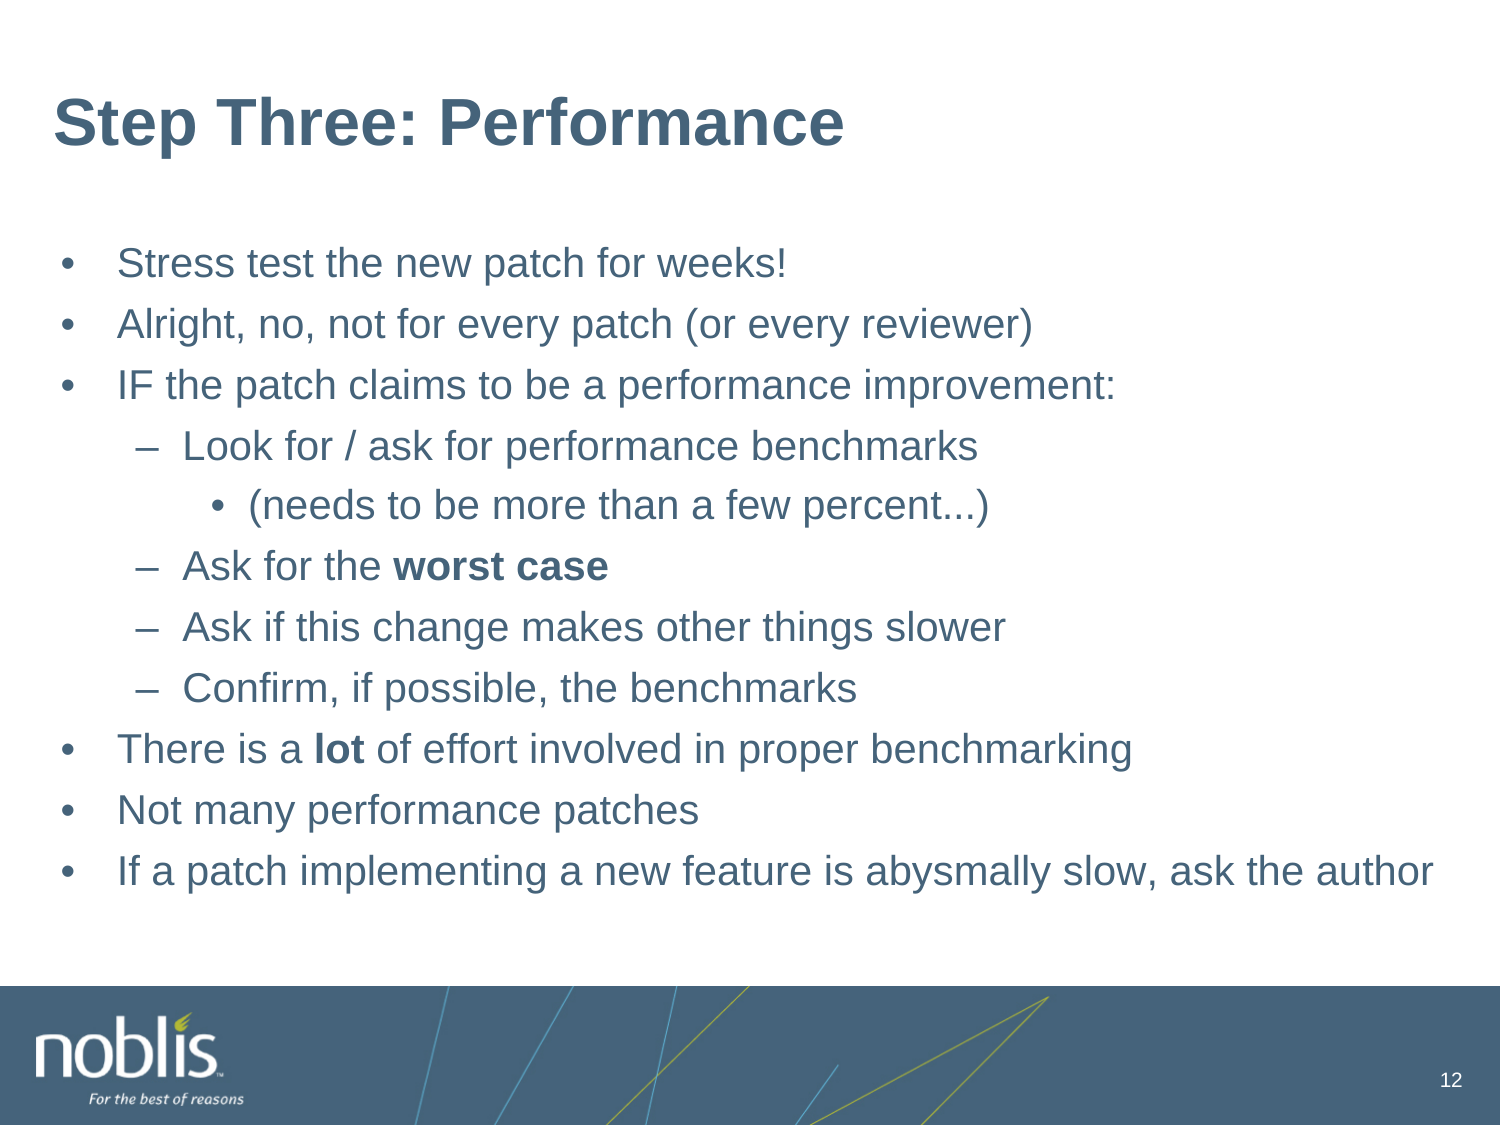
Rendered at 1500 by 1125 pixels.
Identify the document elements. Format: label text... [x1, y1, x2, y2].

picture [0, 986, 1500, 1125]
list Stress test the new patch for weeks! Alright, no, not for every patch (or every reviewer) IF the patch claims to be a performance improvement: Look for / ask for performance benchmarks (needs to be more than a few percent...) Ask for the worst case Ask if this change makes other things slower Confirm, if possible, the benchmarks There is a lot of effort involved in proper benchmarking Not many performance patches If a patch implementing a new feature is abysmally slow, ask the author [60, 239, 1437, 968]
title Step Three: Performance [53, 38, 1438, 211]
